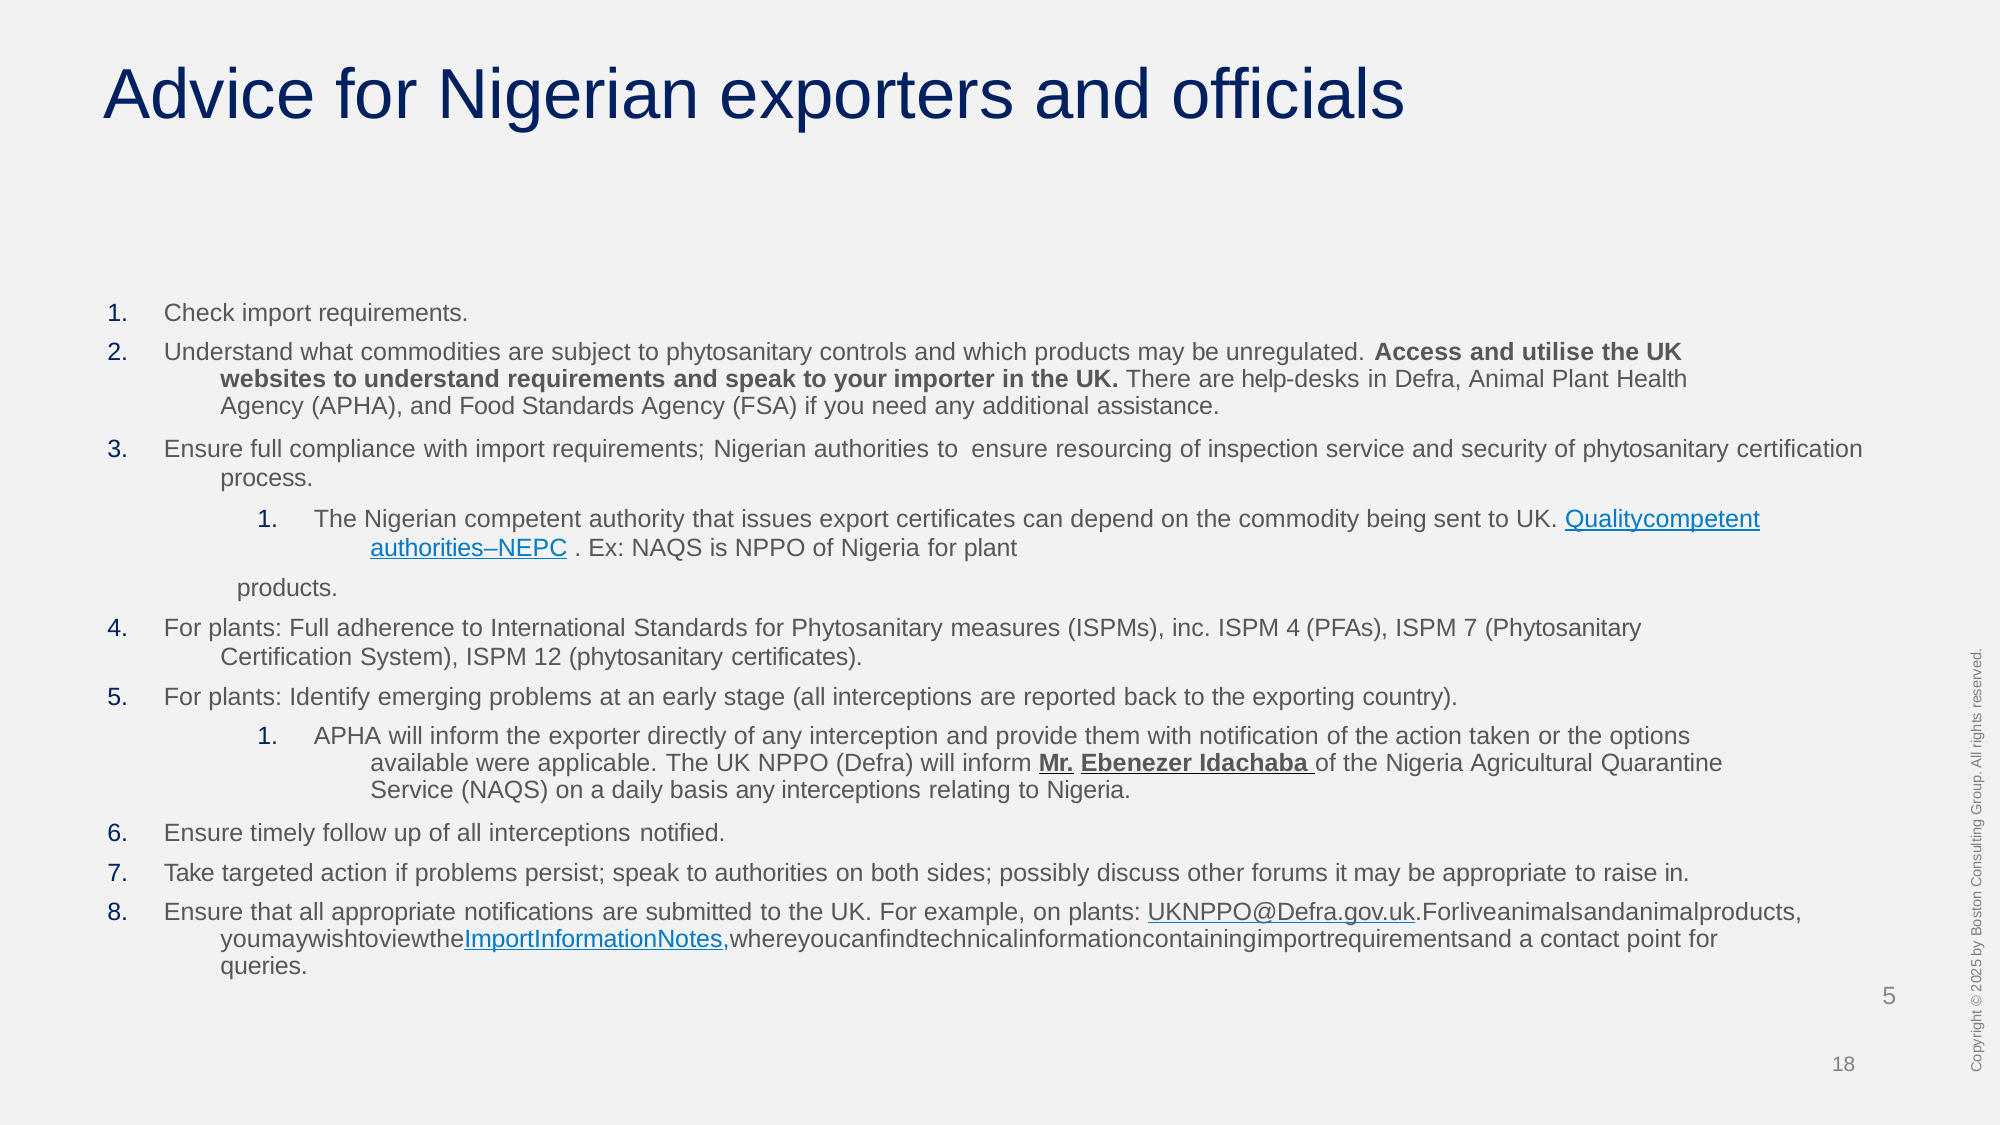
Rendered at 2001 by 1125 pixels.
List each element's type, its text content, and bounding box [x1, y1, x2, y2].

text_box Check import requirements. Understand what commodities are subject to phytosanitary controls and which products may be unregulated. Access and utilise the UK websites to understand requirements and speak to your importer in the UK. There are help-desks in Defra, Animal Plant Health Agency (APHA), and Food Standards Agency (FSA) if you need any additional assistance. Ensure full compliance with import requirements; Nigerian authorities to ensure resourcing of inspection service and security of phytosanitary certification process. The Nigerian competent authority that issues export certificates can depend on the commodity being sent to UK. Quality competent authorities – NEPC . Ex: NAQS is NPPO of Nigeria for plant products. For plants: Full adherence to International Standards for Phytosanitary measures (ISPMs), inc. ISPM 4 (PFAs), ISPM 7 (Phytosanitary Certification System), ISPM 12 (phytosanitary certificates). For plants: Identify emerging problems at an early stage (all interceptions are reported back to the exporting country). APHA will inform the exporter directly of any interception and provide them with notification of the action taken or the options available were applicable. The UK NPPO (Defra) will inform Mr. Ebenezer Idachaba of the Nigeria Agricultural Quarantine Service (NAQS) on a daily basis any interceptions relating to Nigeria. Ensure timely follow up of all interceptions notified. Take targeted action if problems persist; speak to authorities on both sides; possibly discuss other forums it may be appropriate to raise in. Ensure that all appropriate notifications are submitted to the UK. For example, on plants: UKNPPO@Defra.gov.uk. For live animals and animal products, you may wish to view the Import Information Notes, where you can find technical information containing import requirements and a contact point for queries. 5 [103, 296, 1898, 1027]
title Advice for Nigerian exporters and officials [103, 55, 1897, 136]
